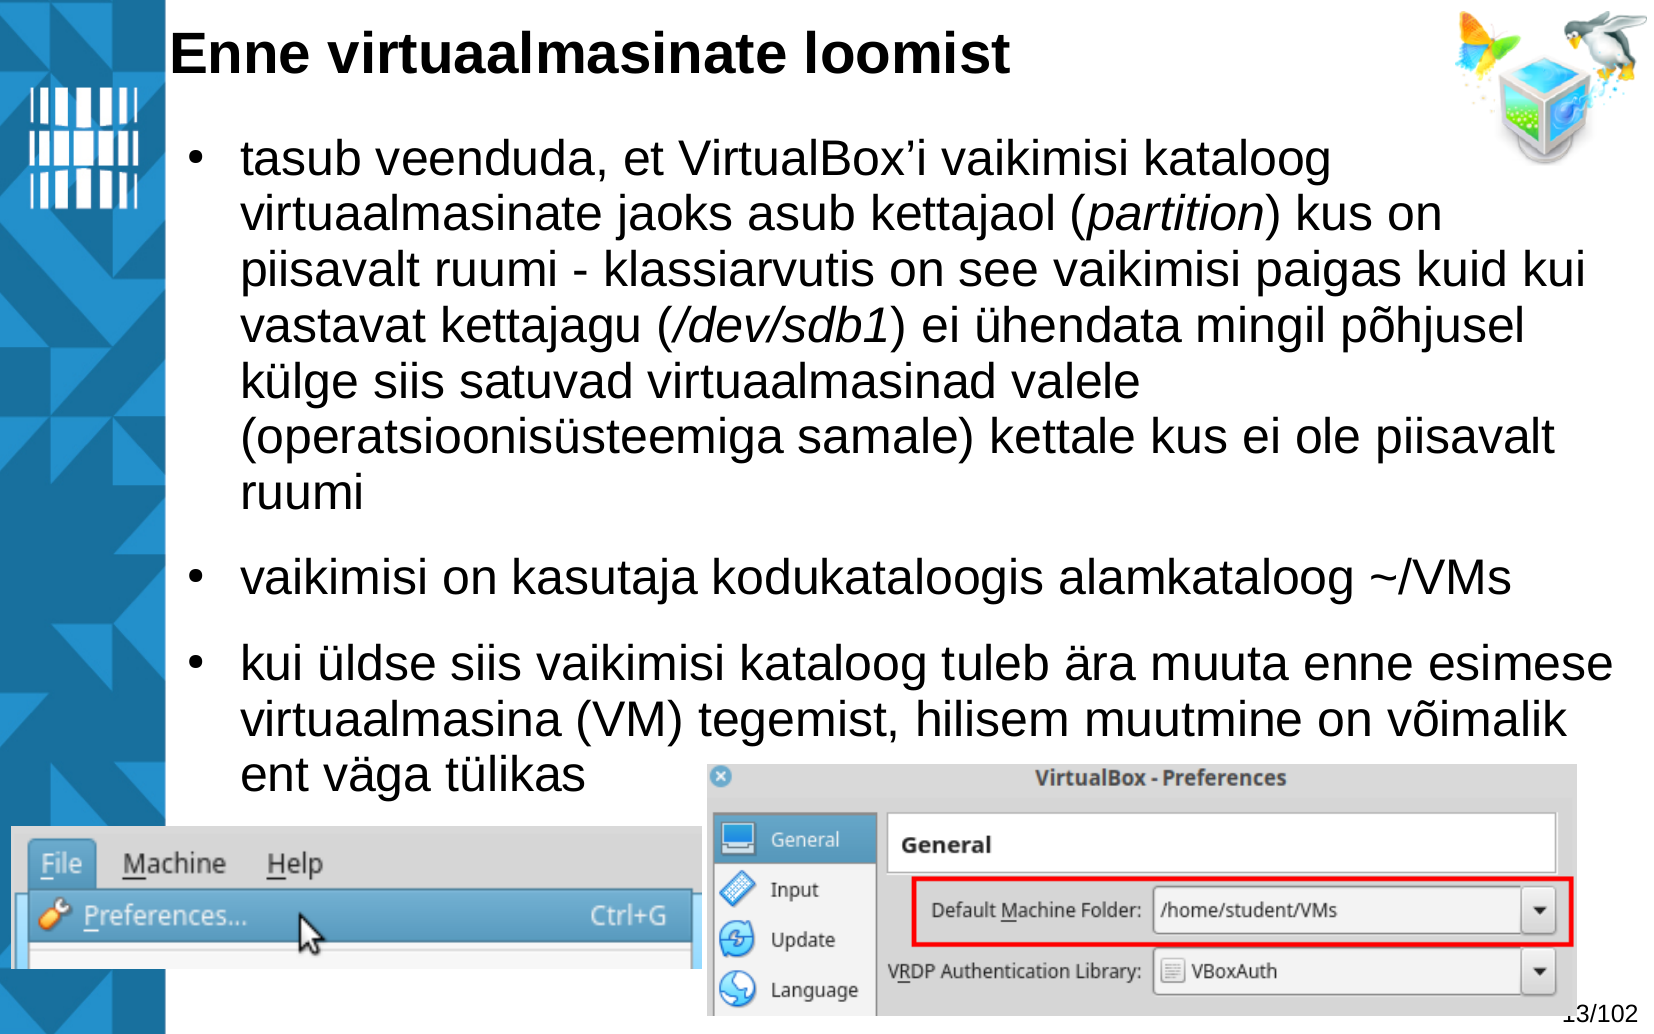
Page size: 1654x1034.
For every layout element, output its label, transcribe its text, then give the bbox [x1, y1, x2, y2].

picture [1452, 7, 1653, 166]
picture [11, 826, 702, 969]
picture [707, 764, 1577, 1016]
title Enne virtuaalmasinate loomist [169, 11, 1571, 95]
list tasub veenduda, et VirtualBox’i vaikimisi kataloog virtuaalmasinate jaoks asub kettajaol (partition) kus on piisavalt ruumi - klassiarvutis on see vaikimisi paigas kuid kui vastavat kettajagu (/dev/sdb1) ei ühendata mingil põhjusel külge siis satuvad virtuaalmasinad valele (operatsioonisüsteemiga samale) kettale kus ei ole piisavalt ruumi vaikimisi on kasutaja kodukataloogis alamkataloog ~/VMs kui üldse siis vaikimisi kataloog tuleb ära muuta enne esimese virtuaalmasina (VM) tegemist, hilisem muutmine on võimalik ent väga tülikas [169, 129, 1630, 827]
